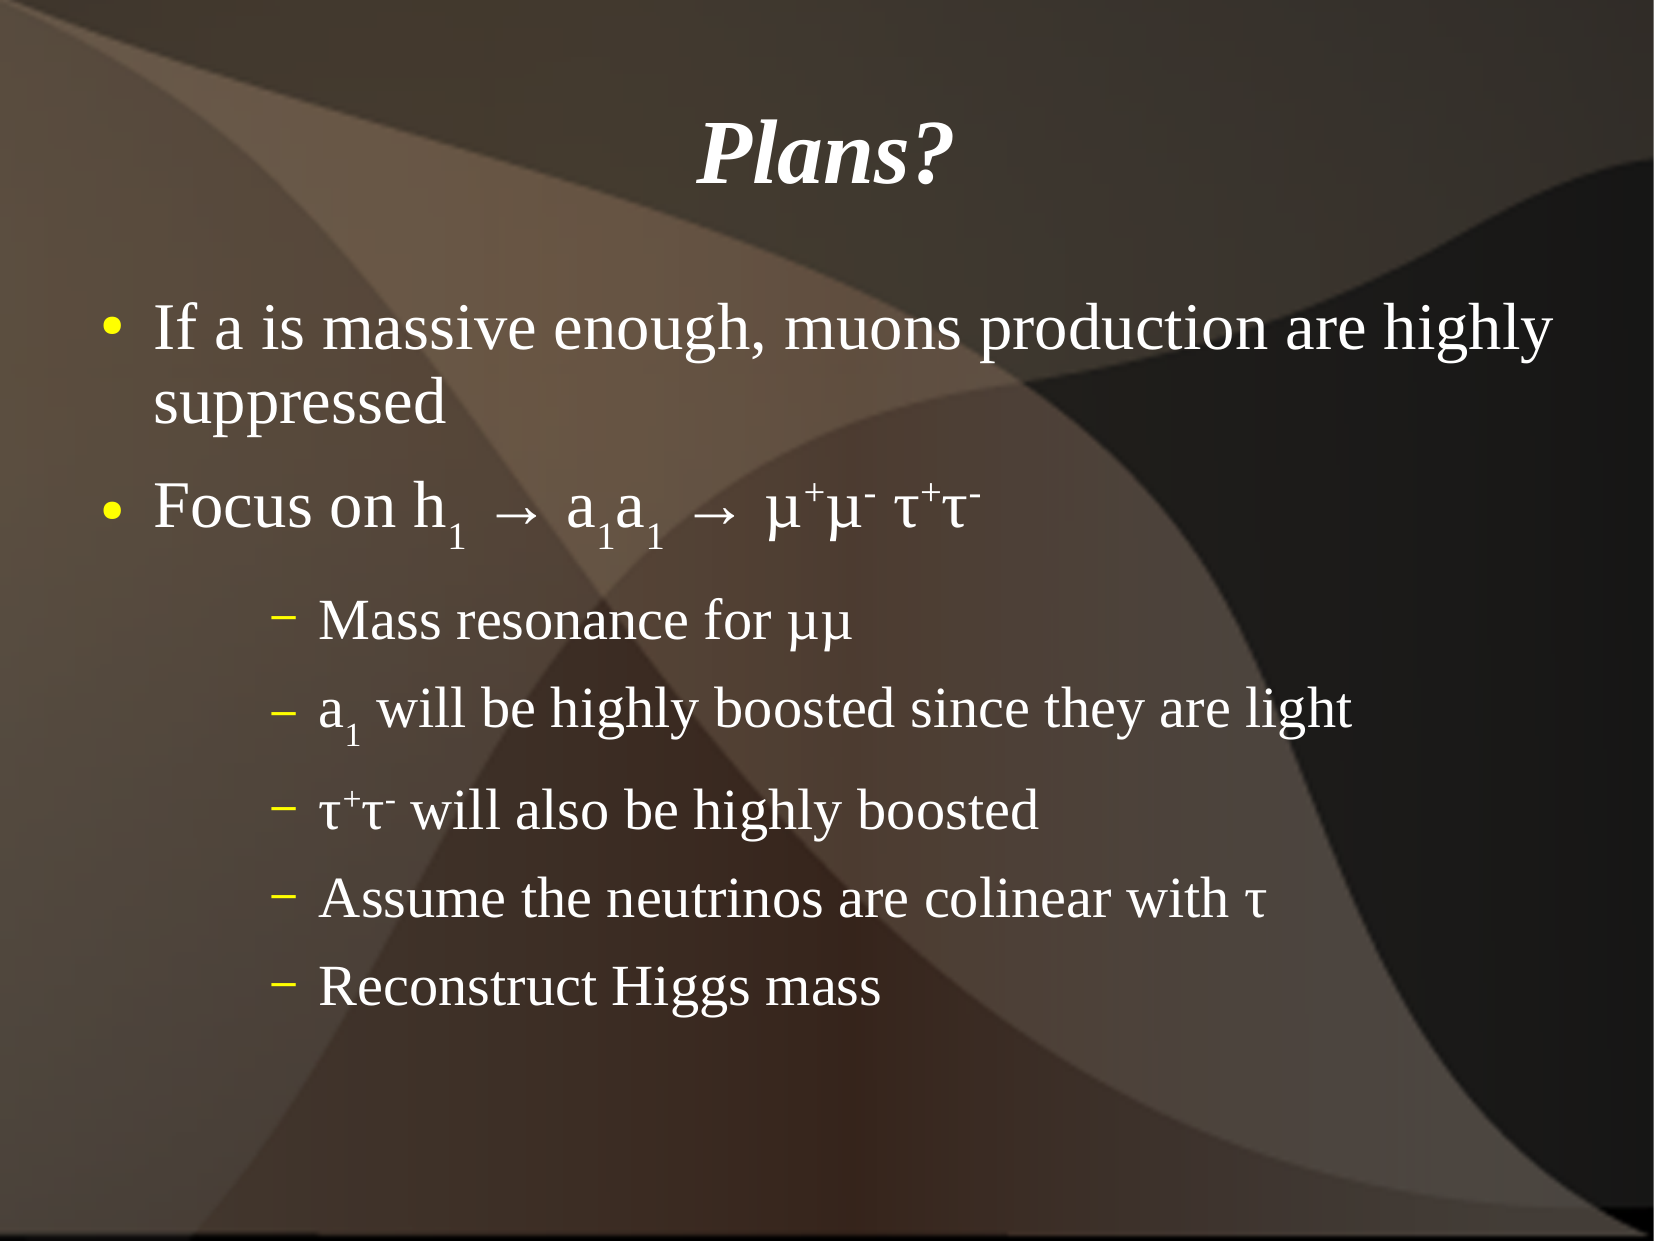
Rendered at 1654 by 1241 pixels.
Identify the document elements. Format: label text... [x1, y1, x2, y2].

list If a is massive enough, muons production are highly suppressed Focus on h1 → a1a1 → µ+µ- τ+τ- Mass resonance for µµ a1 will be highly boosted since they are light τ+τ- will also be highly boosted Assume the neutrinos are colinear with τ Reconstruct Higgs mass [82, 290, 1571, 1094]
title Plans? [82, 56, 1571, 250]
picture [0, 0, 1654, 1241]
